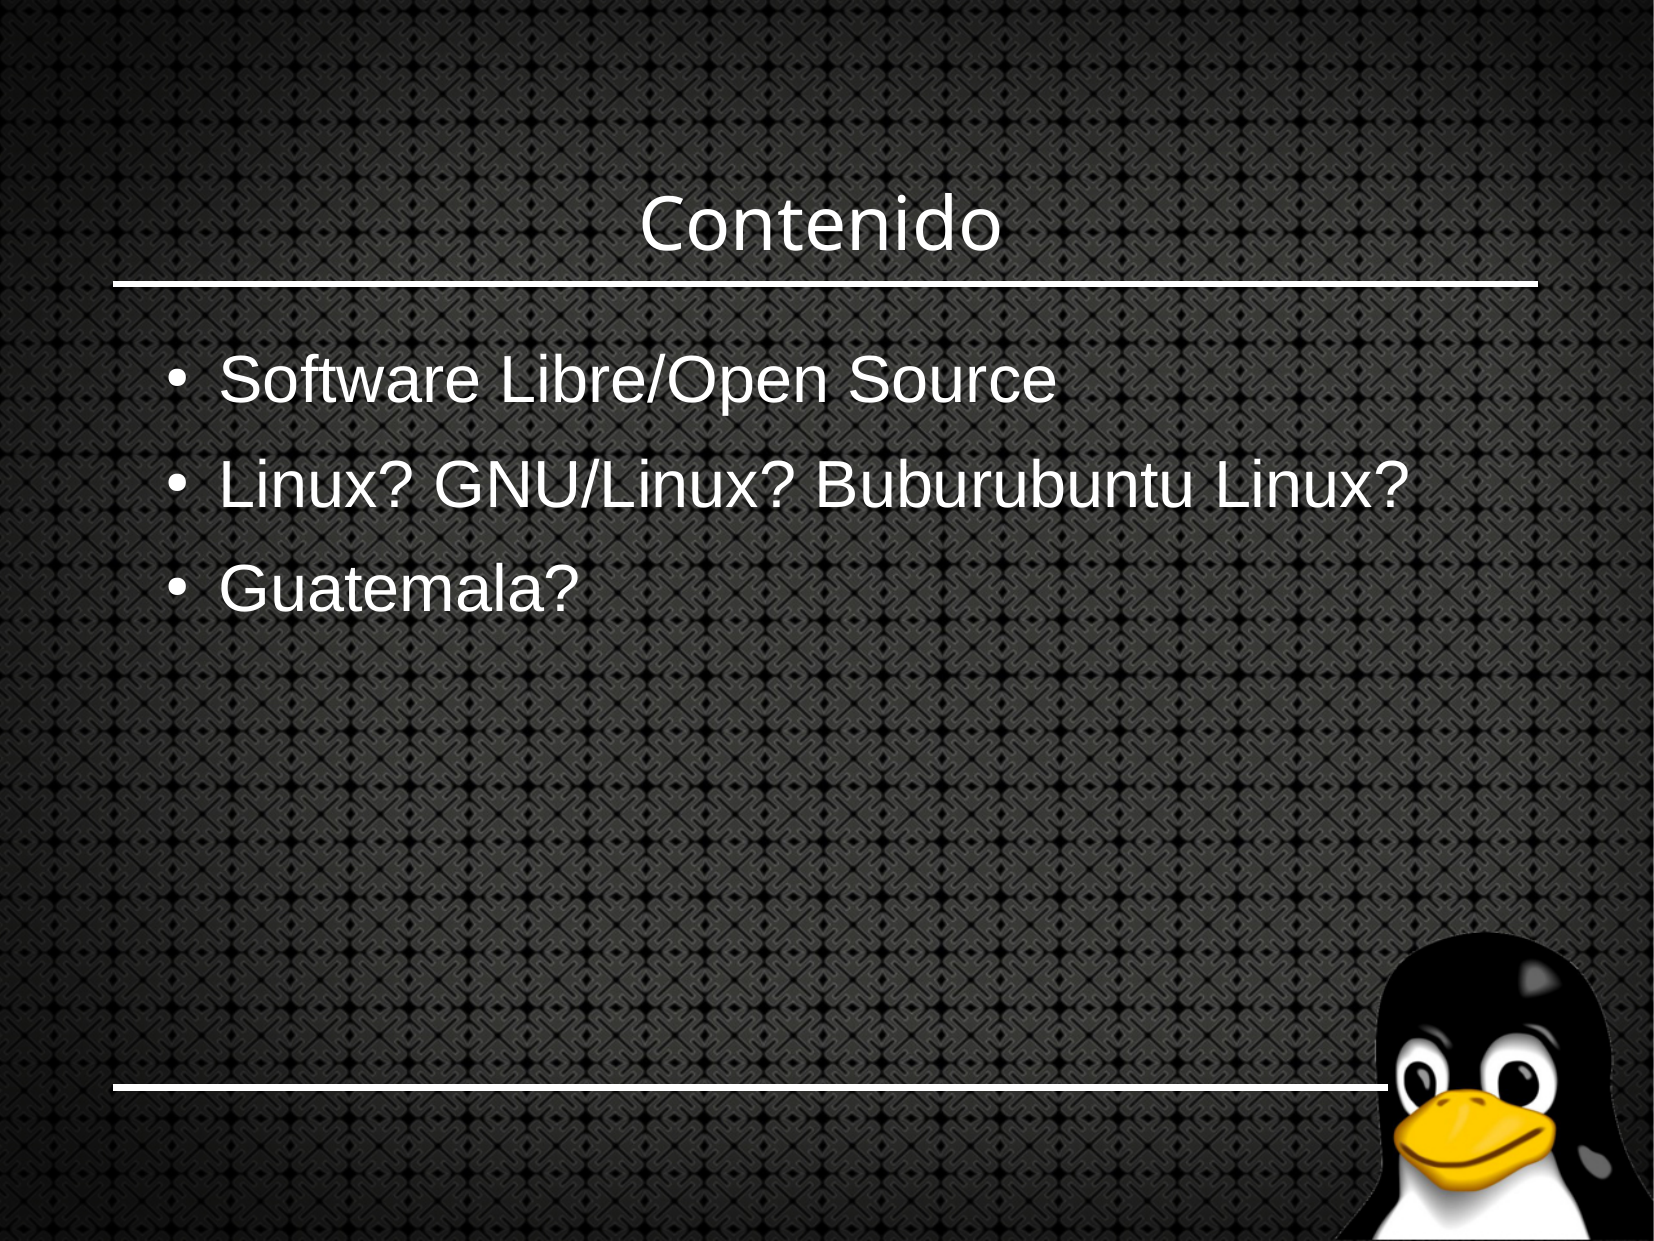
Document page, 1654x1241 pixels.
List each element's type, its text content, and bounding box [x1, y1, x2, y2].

list Software Libre/Open Source Linux? GNU/Linux? Buburubuntu Linux? Guatemala? [147, 342, 1506, 1037]
title Contenido [135, 125, 1506, 318]
picture [0, 0, 1654, 1241]
